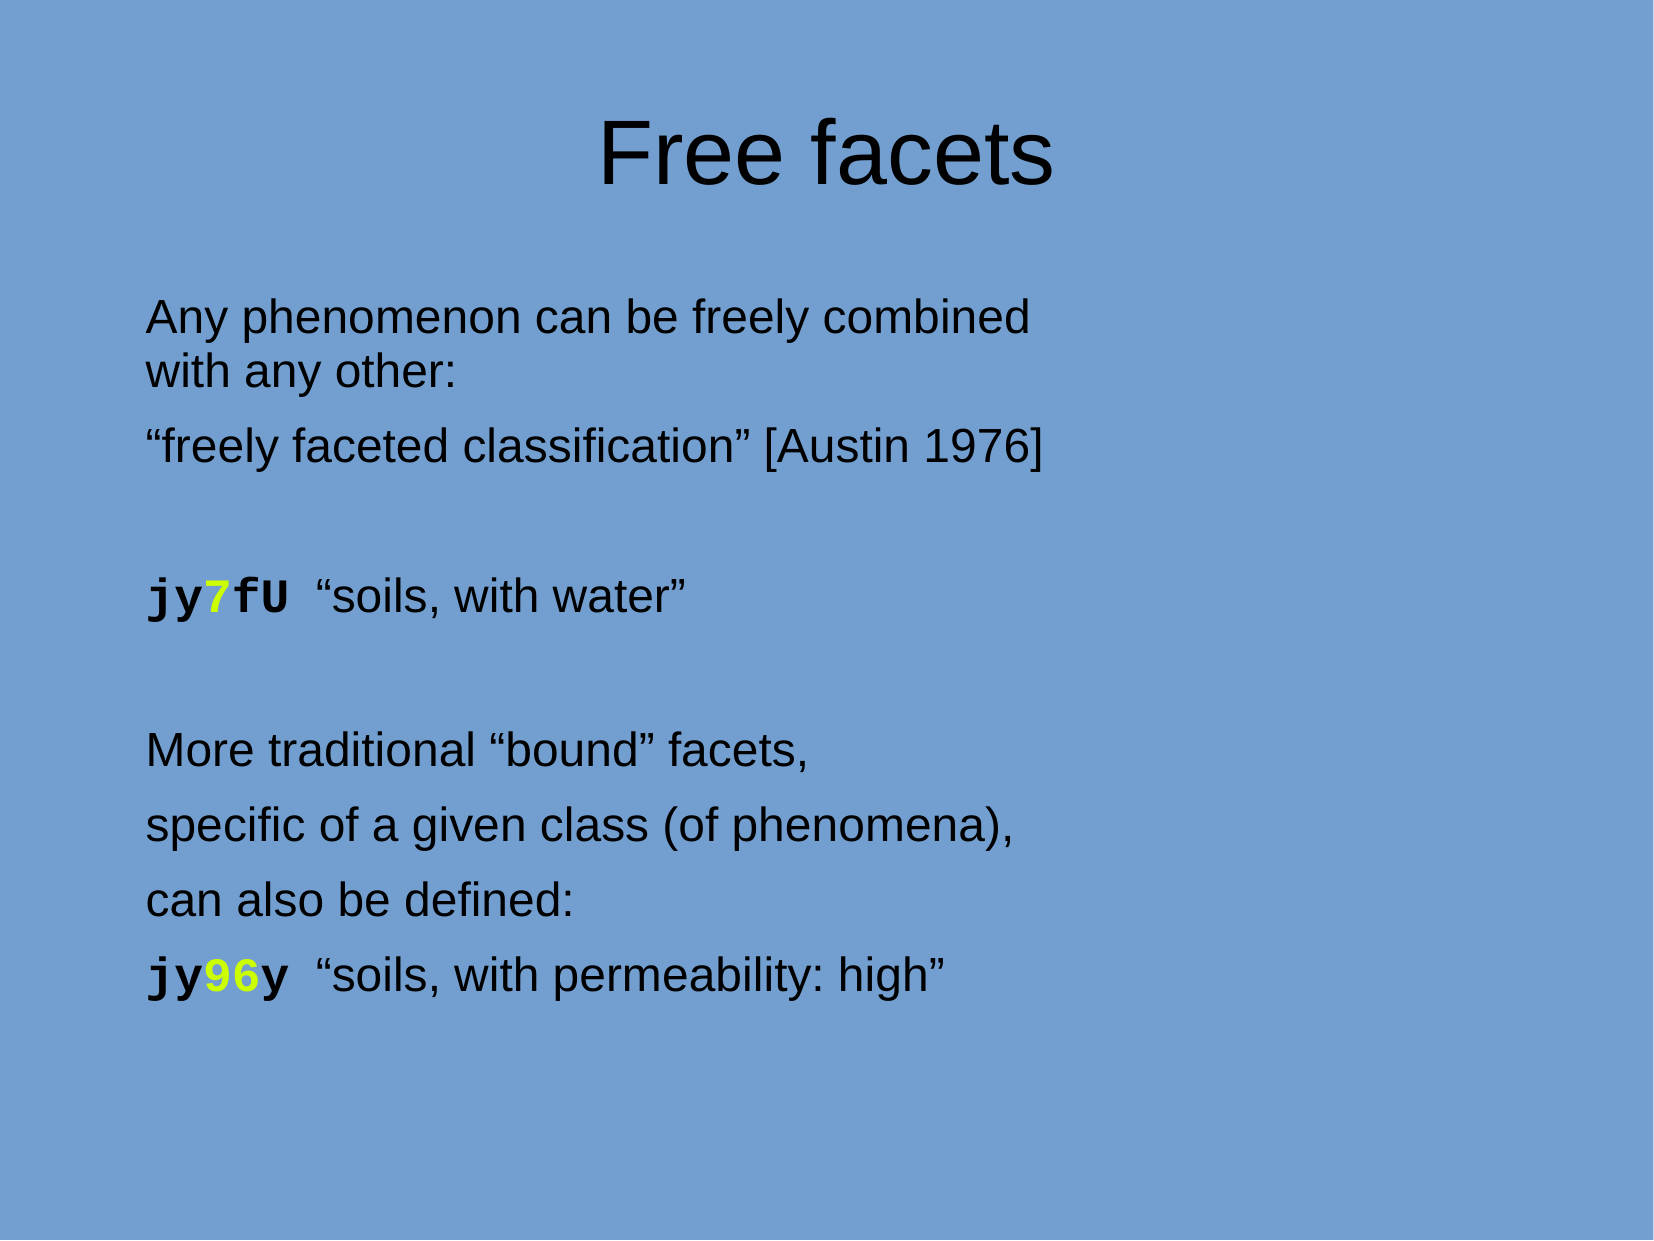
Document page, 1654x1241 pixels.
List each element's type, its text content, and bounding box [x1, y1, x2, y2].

title Free facets [82, 49, 1571, 257]
list Any phenomenon can be freely combined with any other: “freely faceted classification” [Austin 1976] jy7fU “soils, with water” More traditional “bound” facets, specific of a given class (of phenomena), can also be defined: jy96y “soils, with permeability: high” [94, 290, 1583, 1010]
